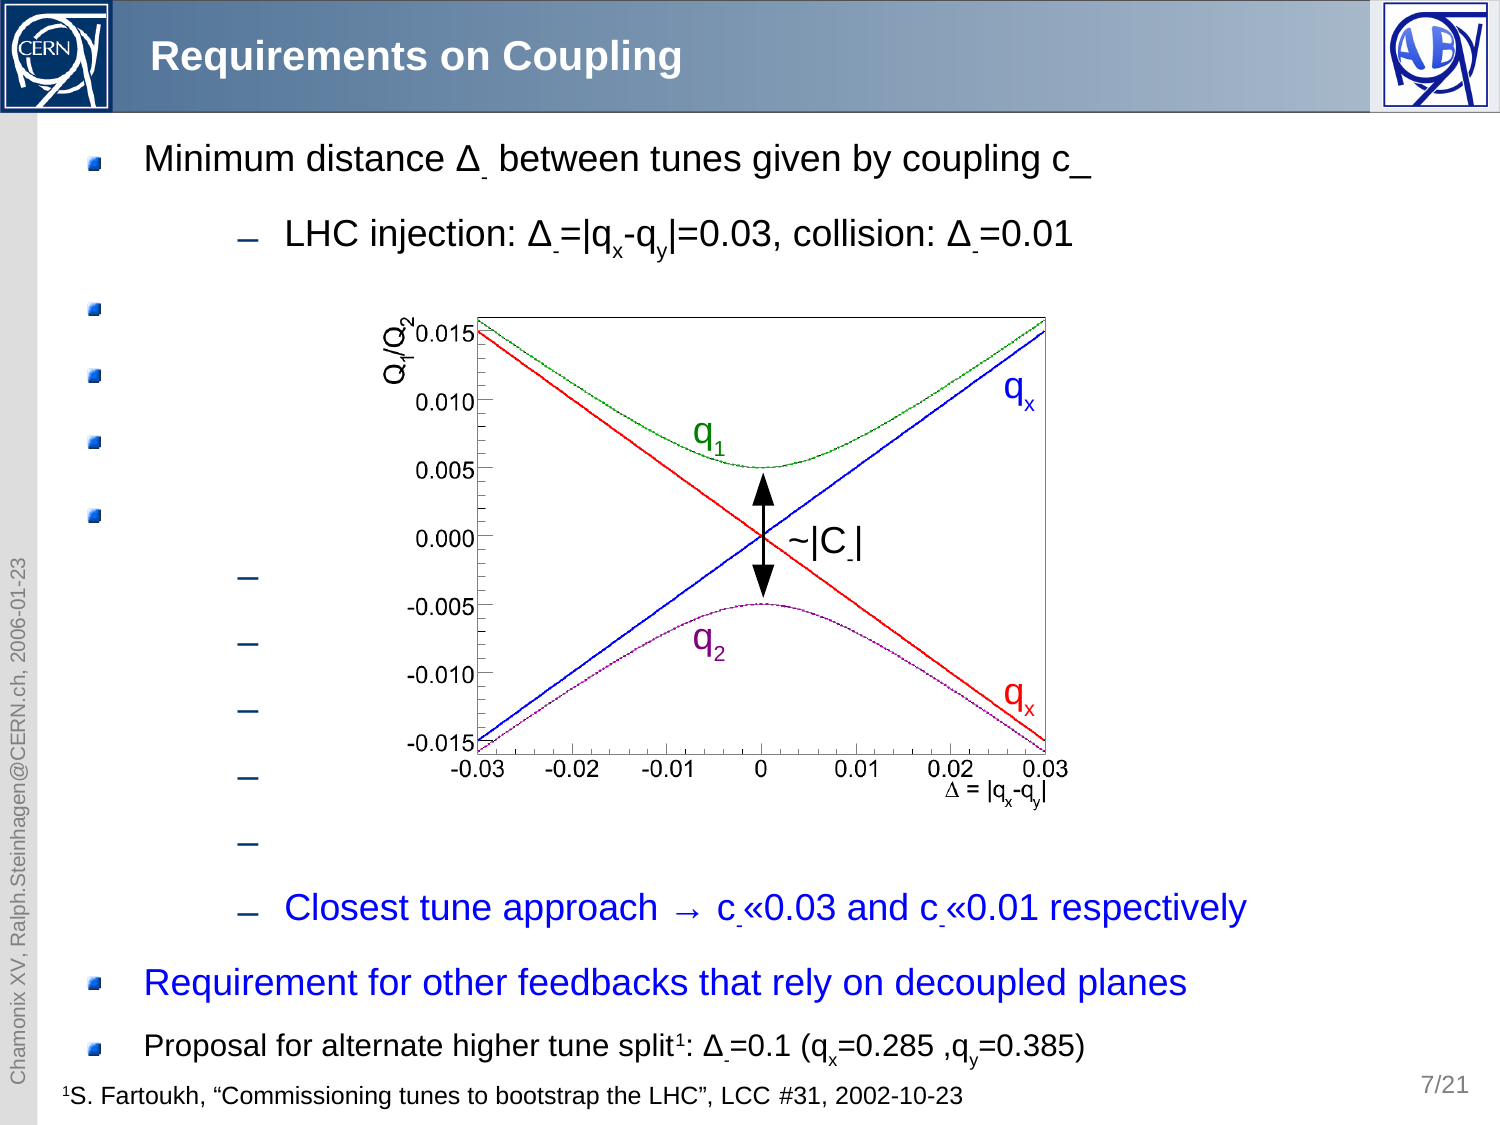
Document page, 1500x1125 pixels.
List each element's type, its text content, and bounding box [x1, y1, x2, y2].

list Minimum distance Δ- between tunes given by coupling c_ LHC injection: Δ-=|qx-qy|=0.03, collision: Δ-=0.01 Closest tune approach → c-«0.03 and c-«0.01 respectively Requirement for other feedbacks that rely on decoupled planes Proposal for alternate higher tune split1: Δ-=0.1 (qx=0.285 ,qy=0.385) [87, 137, 1438, 1071]
picture [0, 0, 113, 113]
title Requirements on Coupling [150, 0, 1201, 113]
picture [1382, 1, 1489, 108]
text_box 1S. Fartoukh, “Commissioning tunes to bootstrap the LHC”, LCC #31, 2002-10-23 [47, 1074, 1465, 1118]
